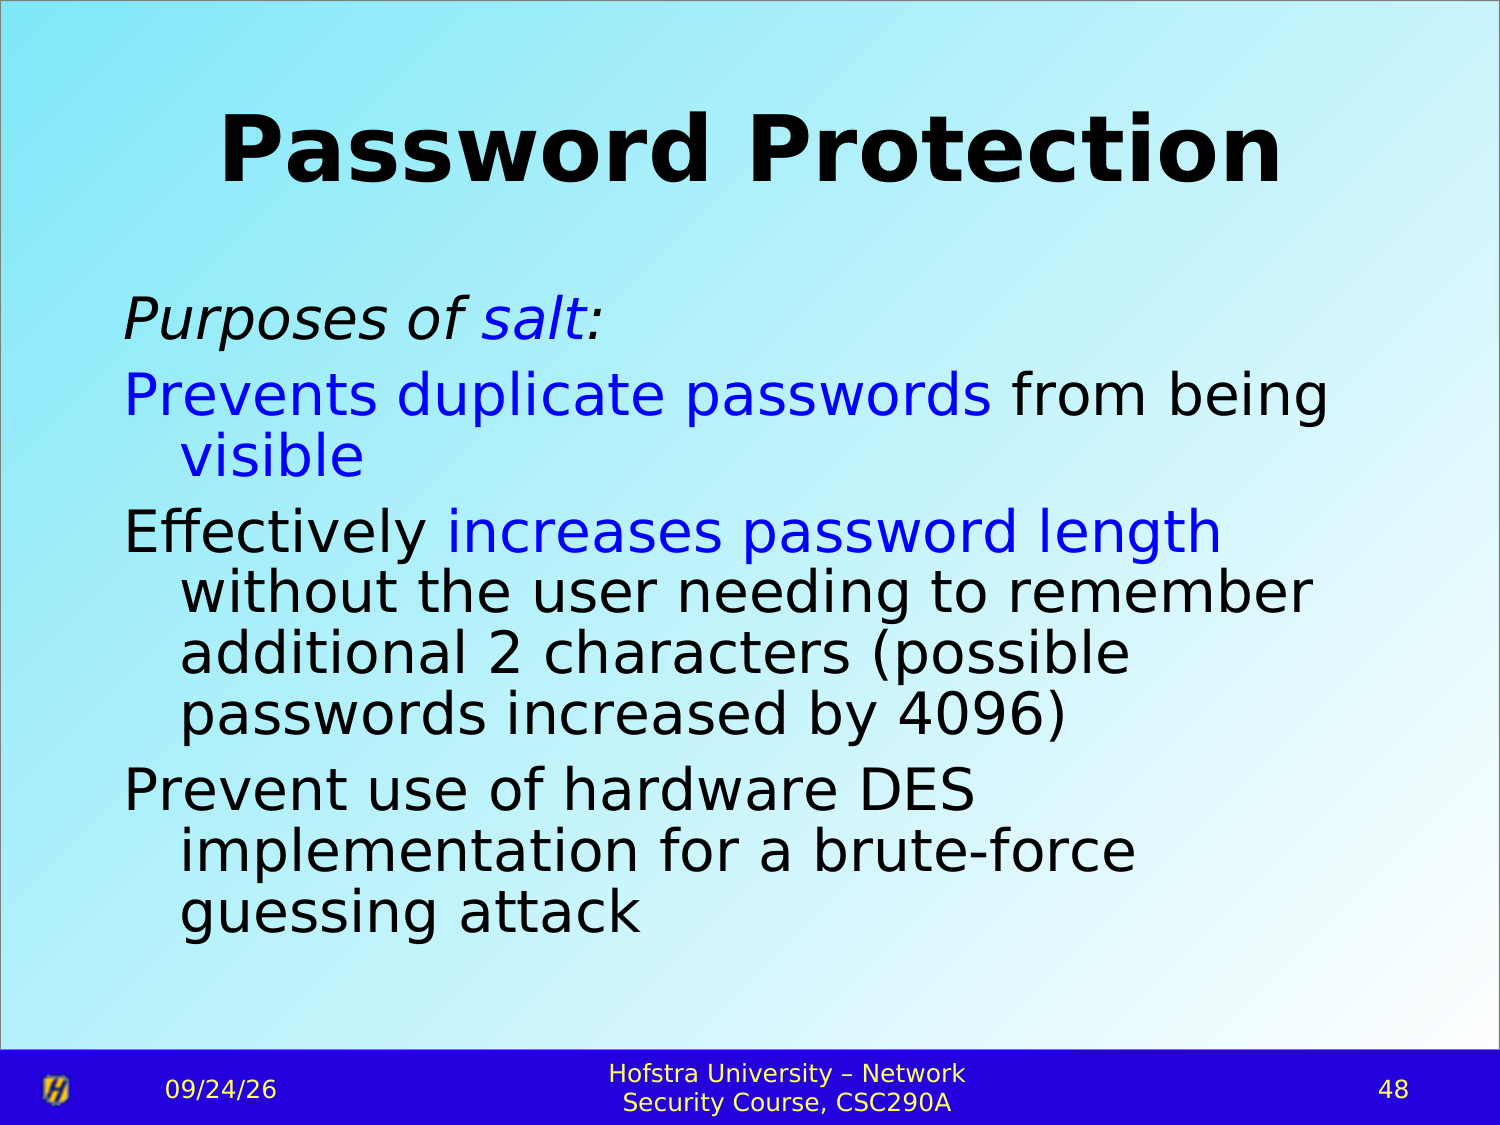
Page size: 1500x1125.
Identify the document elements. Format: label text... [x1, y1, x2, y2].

picture [37, 1072, 76, 1110]
list Purposes of salt: Prevents duplicate passwords from being visible Effectively increases password length without the user needing to remember additional 2 characters (possible passwords increased by 4096) Prevent use of hardware DES implementation for a brute-force guessing attack [108, 283, 1428, 959]
title Password Protection [112, 84, 1391, 212]
